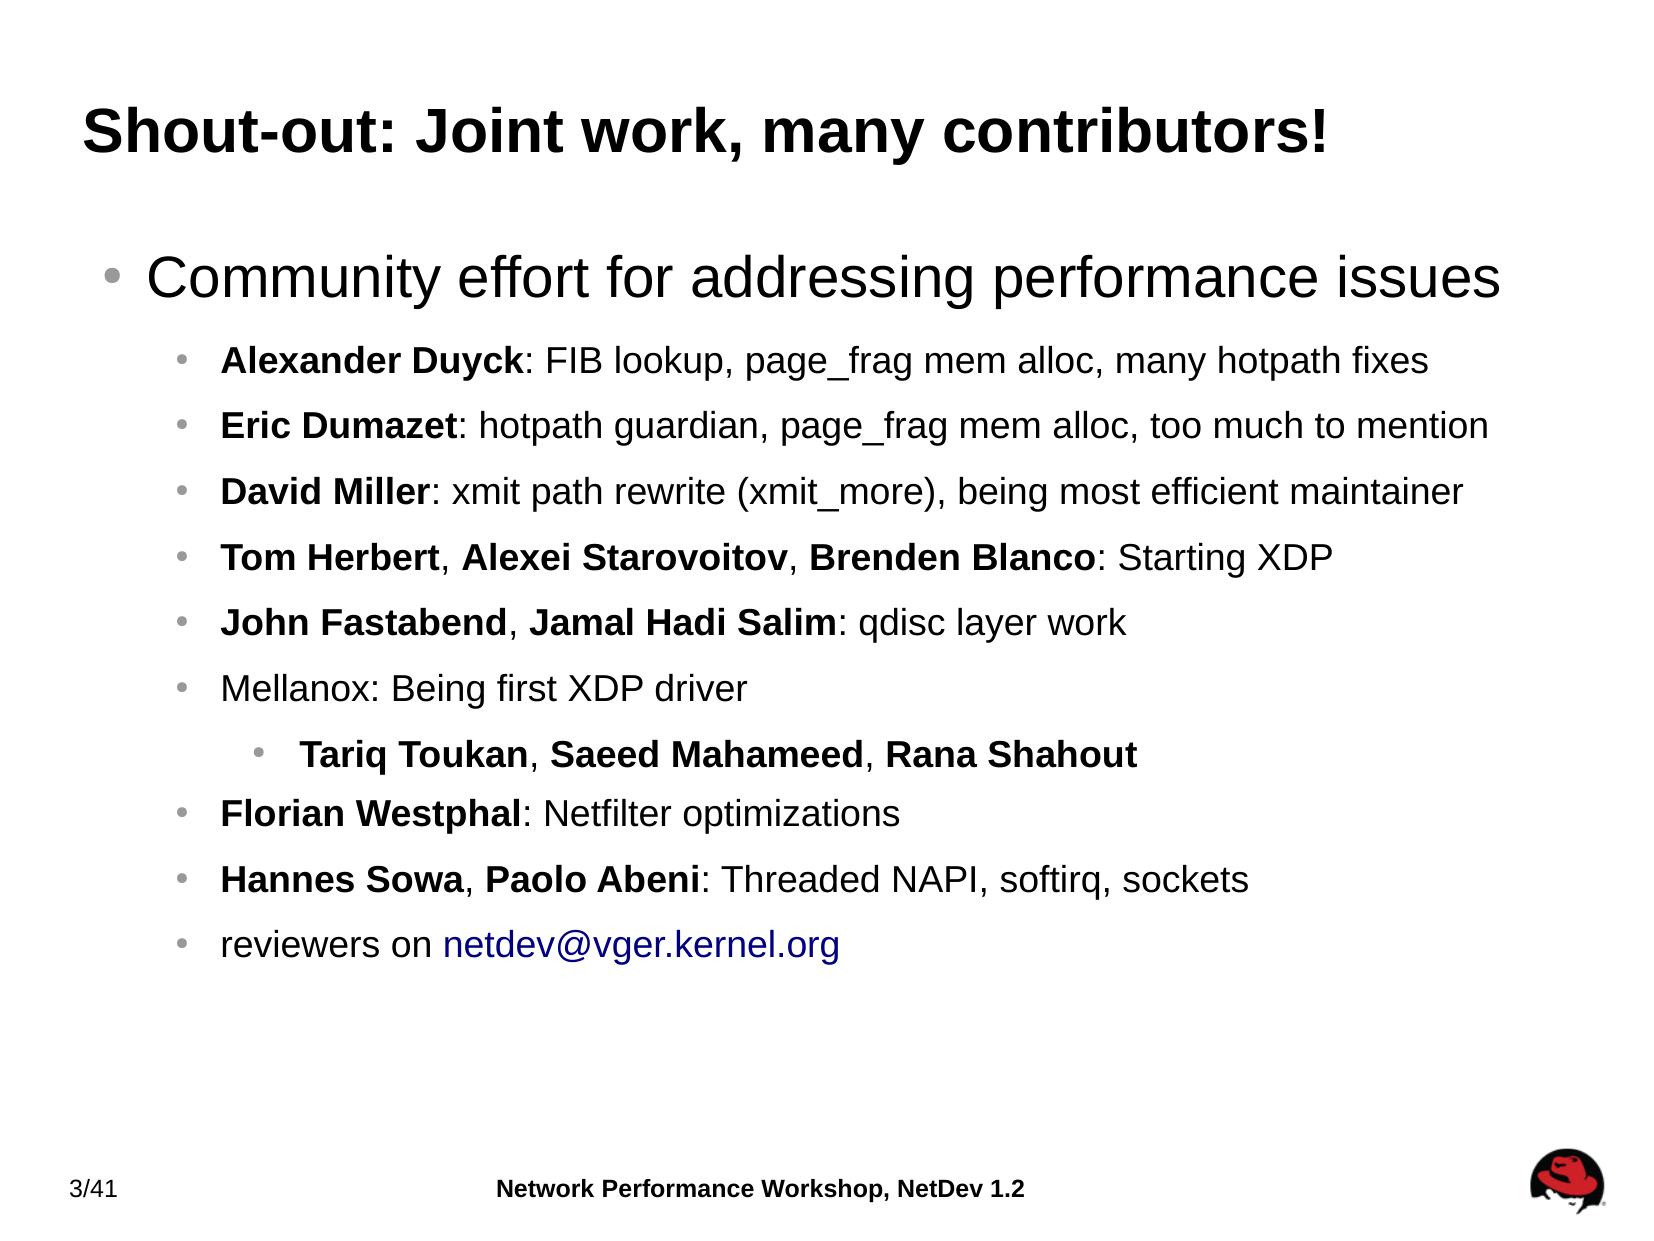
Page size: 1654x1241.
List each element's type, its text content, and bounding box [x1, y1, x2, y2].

title Shout-out: Joint work, many contributors! [82, 37, 1571, 226]
picture [1529, 1146, 1612, 1224]
list Community effort for addressing performance issues Alexander Duyck: FIB lookup, page_frag mem alloc, many hotpath fixes Eric Dumazet: hotpath guardian, page_frag mem alloc, too much to mention David Miller: xmit path rewrite (xmit_more), being most efficient maintainer Tom Herbert, Alexei Starovoitov, Brenden Blanco: Starting XDP John Fastabend, Jamal Hadi Salim: qdisc layer work Mellanox: Being first XDP driver Tariq Toukan, Saeed Mahameed, Rana Shahout Florian Westphal: Netfilter optimizations Hannes Sowa, Paolo Abeni: Threaded NAPI, softirq, sockets reviewers on netdev@vger.kernel.org [86, 244, 1575, 1039]
